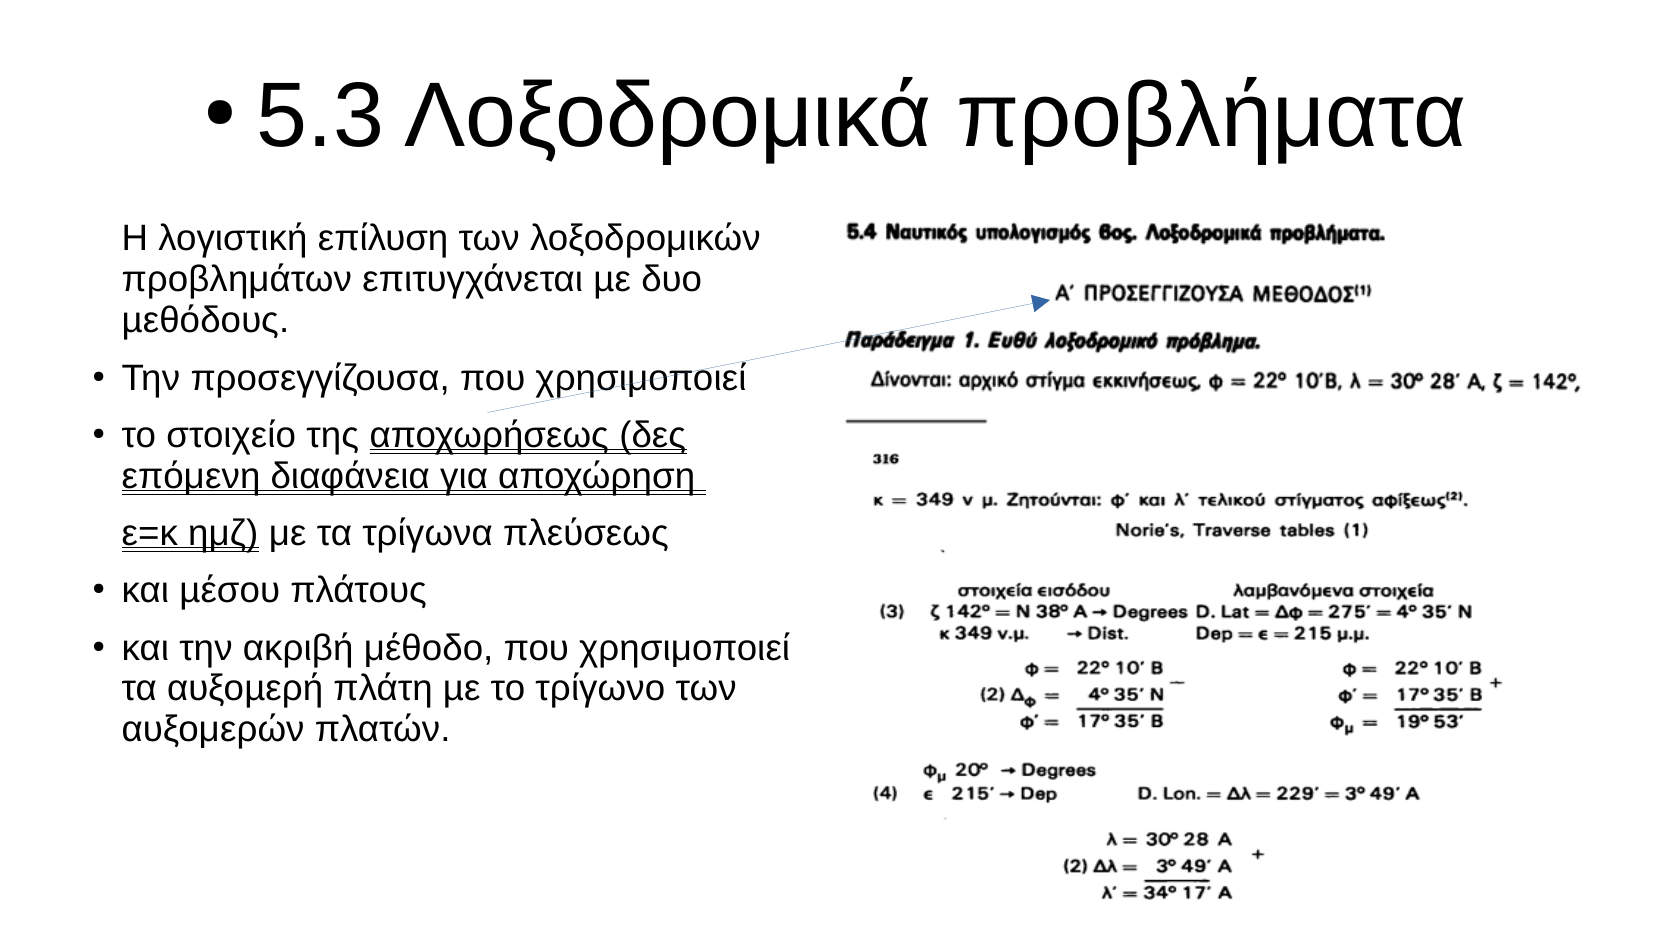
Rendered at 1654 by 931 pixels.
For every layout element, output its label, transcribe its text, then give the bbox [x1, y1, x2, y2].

title 5.3 Λοξοδρομικά προβλήματα [82, 37, 1571, 193]
picture [825, 442, 1582, 901]
picture [825, 192, 1613, 425]
list Η λογιστική επίλυση των λοξοδρομικών προβλημάτων επιτυγχάνεται µε δυο µεθόδους. Την προσεγγίζουσα, που χρησιμοποιεί το στοιχείο της αποχωρήσεως (δες επόμενη διαφάνεια για αποχώρηση ε=κ ημζ) με τα τρίγωνα πλεύσεως και µέσου πλάτους και την ακριβή μέθοδο, που χρησιμοποιεί τα αυξοµερή πλάτη µε το τρίγωνο των αυξομερών πλατών. [82, 217, 809, 758]
